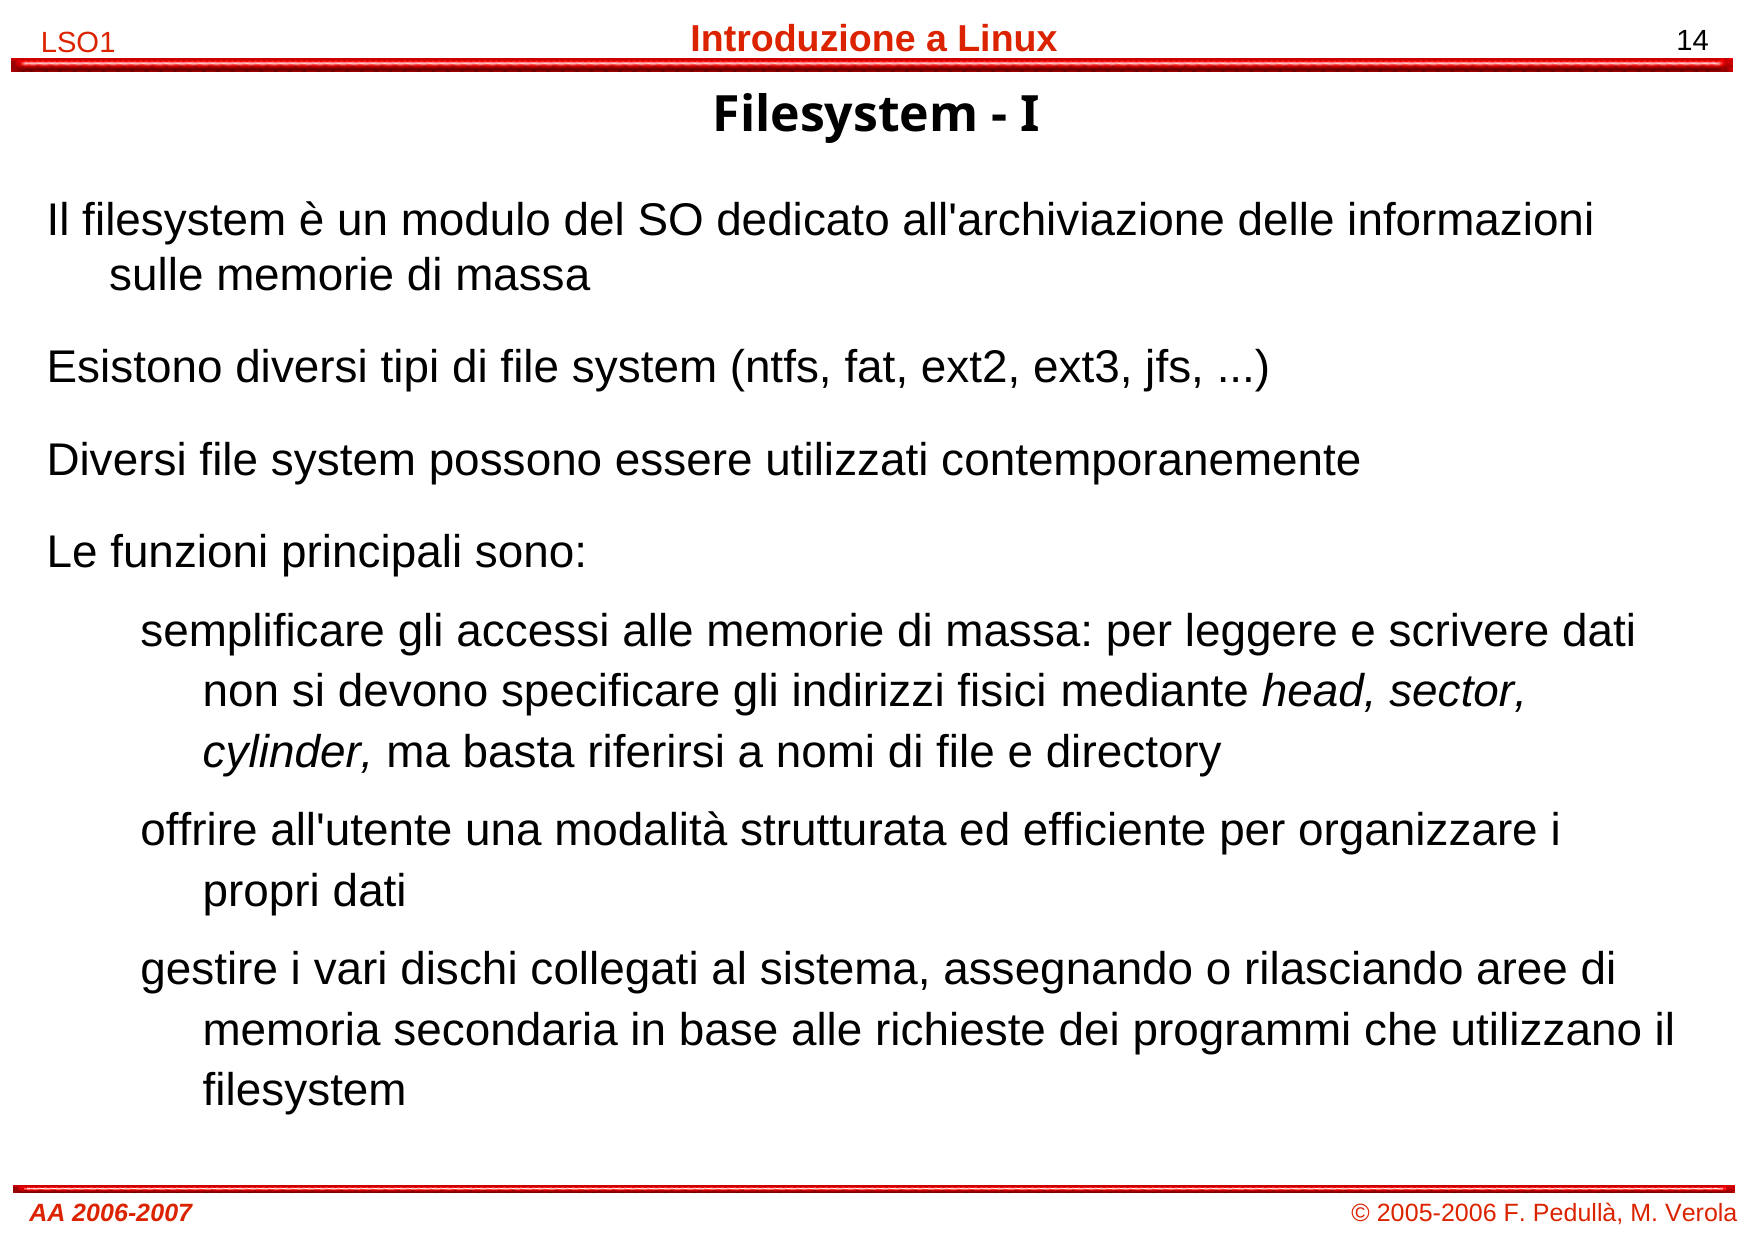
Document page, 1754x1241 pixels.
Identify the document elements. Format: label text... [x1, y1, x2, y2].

picture [11, 58, 1733, 72]
picture [13, 1185, 1735, 1193]
title Filesystem - I [40, 66, 1714, 162]
list Il filesystem è un modulo del SO dedicato all'archiviazione delle informazioni sulle memorie di massa Esistono diversi tipi di file system (ntfs, fat, ext2, ext3, jfs, ...) Diversi file system possono essere utilizzati contemporanemente Le funzioni principali sono: semplificare gli accessi alle memorie di massa: per leggere e scrivere dati non si devono specificare gli indirizzi fisici mediante head, sector, cylinder, ma basta riferirsi a nomi di file e directory offrire all'utente una modalità strutturata ed efficiente per organizzare i propri dati gestire i vari dischi collegati al sistema, assegnando o rilasciando aree di memoria secondaria in base alle richieste dei programmi che utilizzano il filesystem [46, 190, 1684, 1181]
